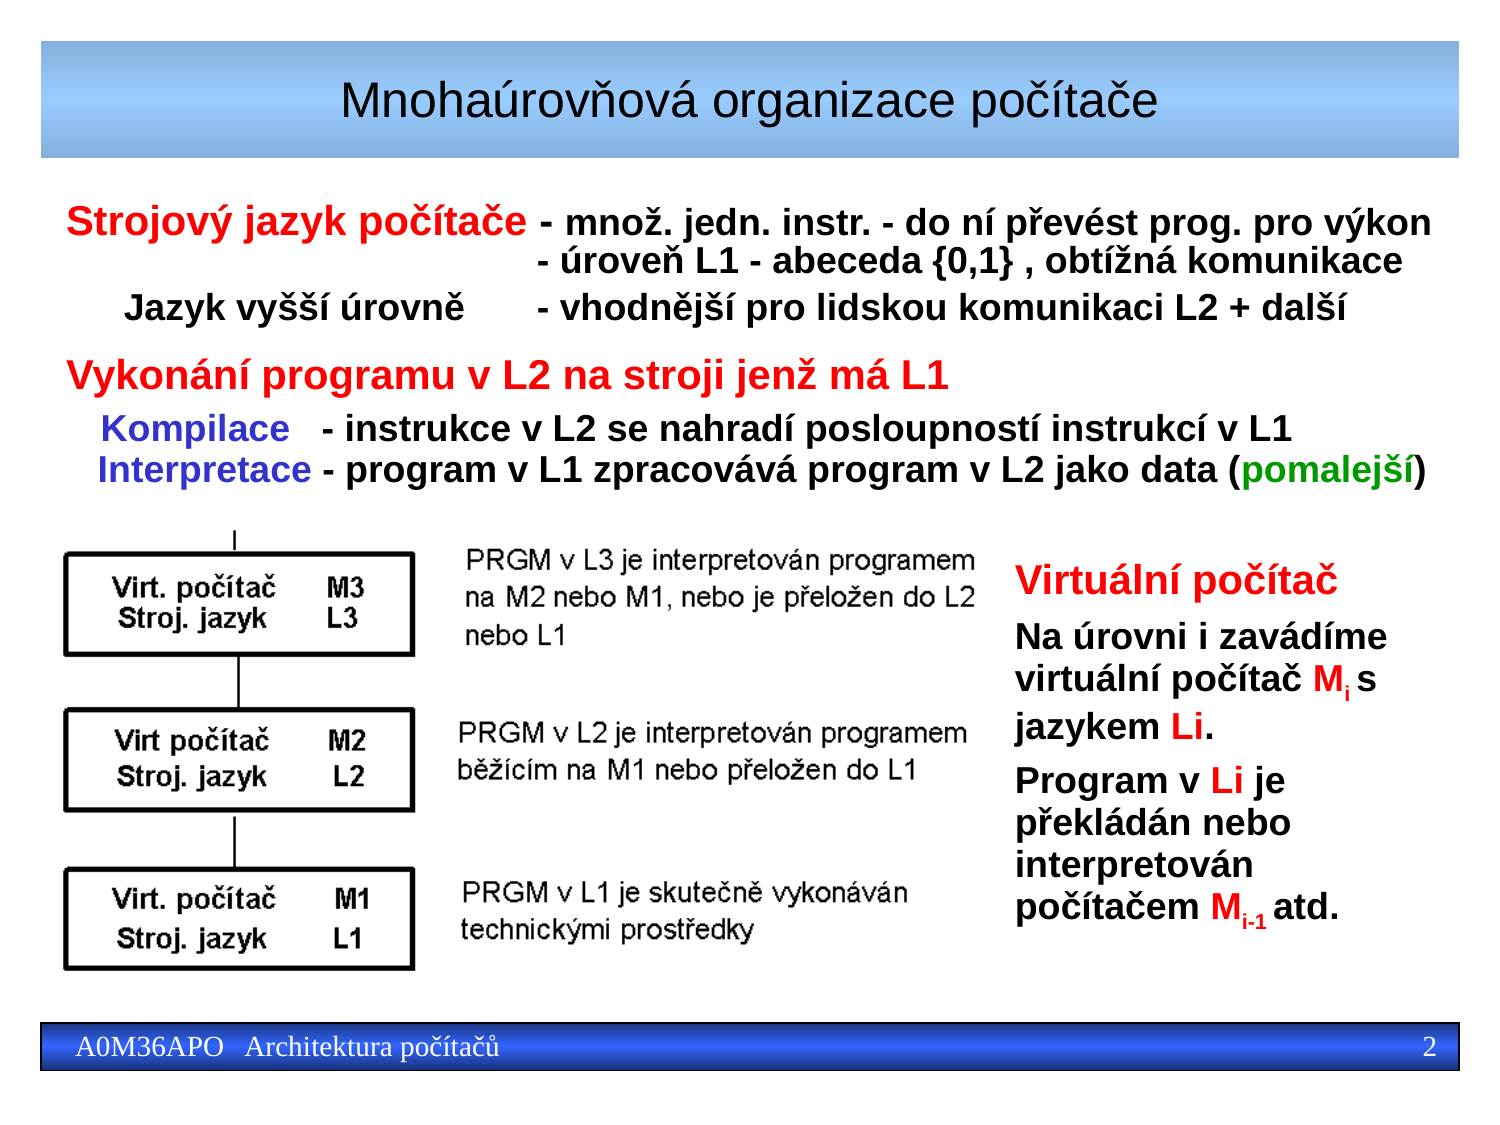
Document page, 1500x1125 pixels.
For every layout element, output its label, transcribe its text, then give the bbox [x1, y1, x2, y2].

title Mnohaúrovňová organizace počítače [41, 41, 1459, 158]
picture [37, 512, 990, 1004]
text_box Strojový jazyk počítače - množ. jedn. instr. - do ní převést prog. pro výkon - úroveň L1 - abeceda {0,1} , obtížná komunikace Jazyk vyšší úrovně - vhodnější pro lidskou komunikaci L2 + další Vykonání programu v L2 na stroji jenž má L1 Kompilace - instrukce v L2 se nahradí posloupností instrukcí v L1 Interpretace - program v L1 zpracovává program v L2 jako data (pomalejší) [51, 194, 1452, 1020]
text_box Virtuální počítač Na úrovni i zavádíme virtuální počítač Mi s jazykem Li. Program v Li je překládán nebo interpretován počítačem Mi-1 atd. [1000, 549, 1463, 1013]
